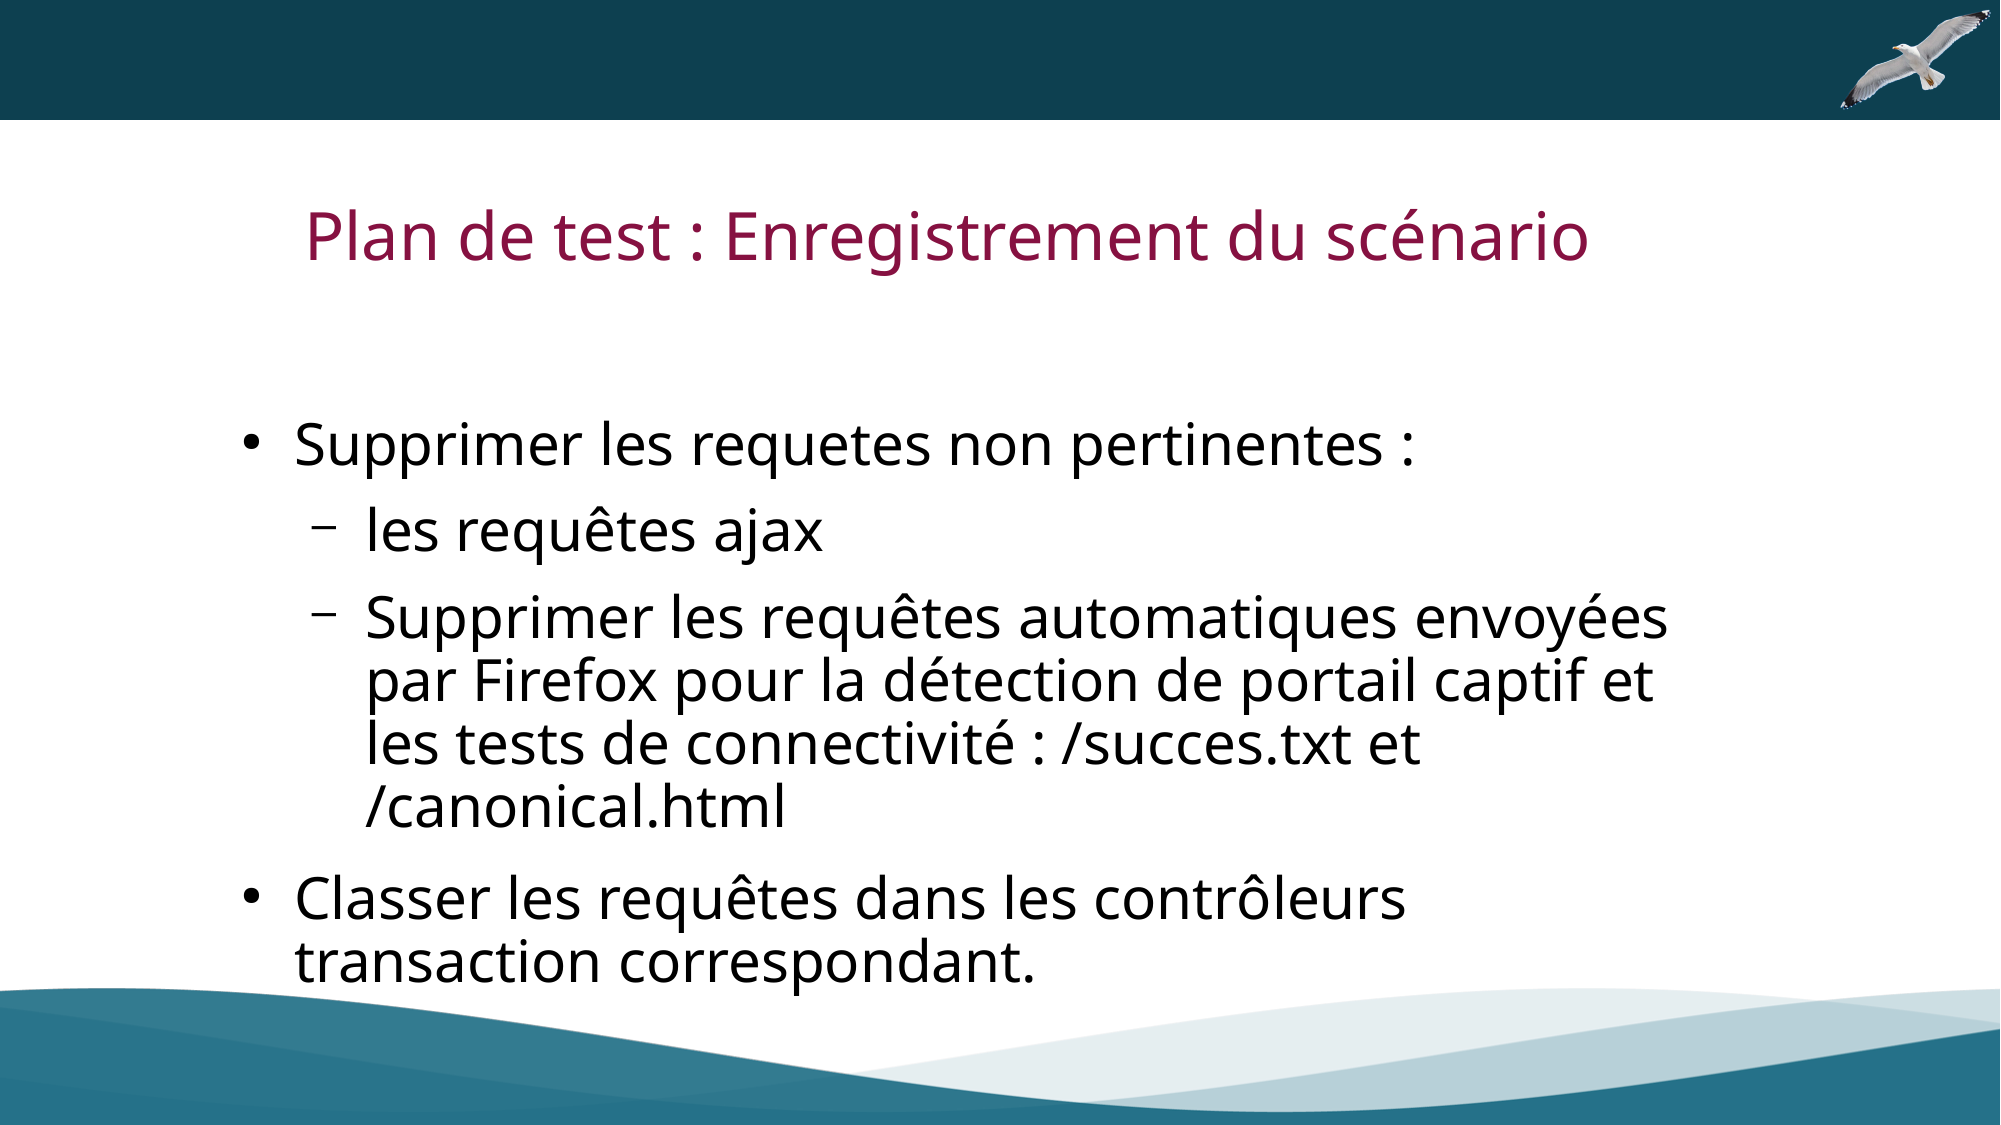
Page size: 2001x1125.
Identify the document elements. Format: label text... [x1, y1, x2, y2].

picture [939, 974, 953, 978]
picture [906, 974, 920, 978]
picture [346, 974, 360, 978]
picture [0, 974, 2000, 1125]
picture [801, 974, 815, 978]
list Plan de test : Enregistrement du scénario [218, 194, 1689, 326]
picture [541, 974, 556, 978]
picture [656, 974, 671, 978]
list Supprimer les requetes non pertinentes : les requêtes ajax Supprimer les requêtes automatiques envoyées par Firefox pour la détection de portail captif et les tests de connectivité : /succes.txt et /canonical.html Classer les requêtes dans les contrôleurs transaction correspondant. [208, 407, 1731, 969]
picture [1820, 0, 2000, 120]
picture [442, 974, 456, 978]
picture [834, 974, 849, 978]
